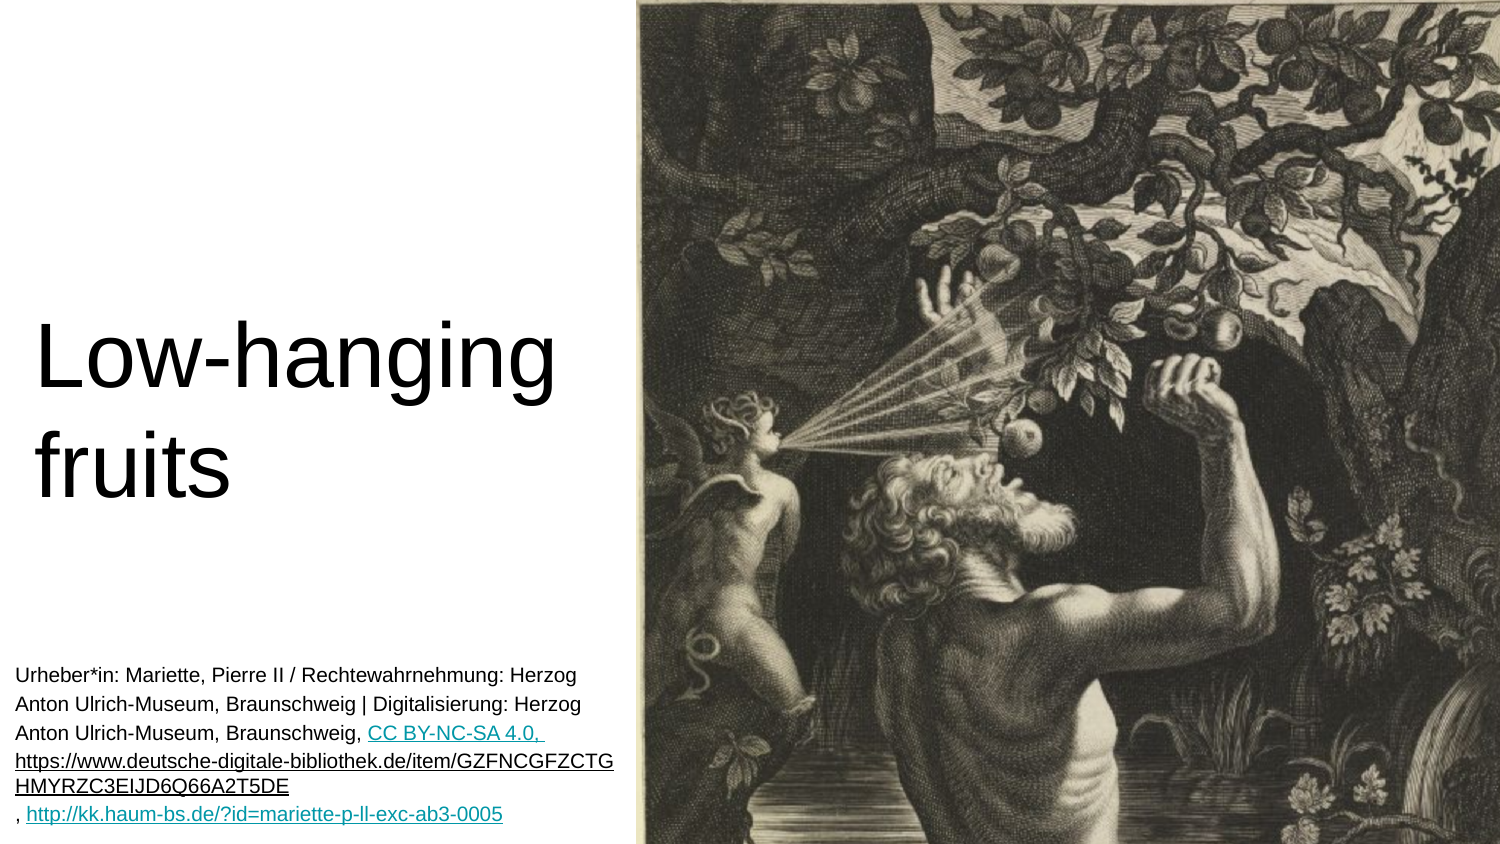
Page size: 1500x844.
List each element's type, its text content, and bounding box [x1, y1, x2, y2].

text_box Urheber*in: Mariette, Pierre II / Rechtewahrnehmung: Herzog Anton Ulrich-Museum, Braunschweig | Digitalisierung: Herzog Anton Ulrich-Museum, Braunschweig, CC BY-NC-SA 4.0, https://www.deutsche-digitale-bibliothek.de/item/GZFNCGFZCTGHMYRZC3EIJD6Q66A2T5DE, http://kk.haum-bs.de/?id=mariette-p-ll-exc-ab3-0005 [0, 642, 637, 817]
picture [636, 0, 1500, 844]
title Low-hanging fruits [19, 70, 636, 642]
